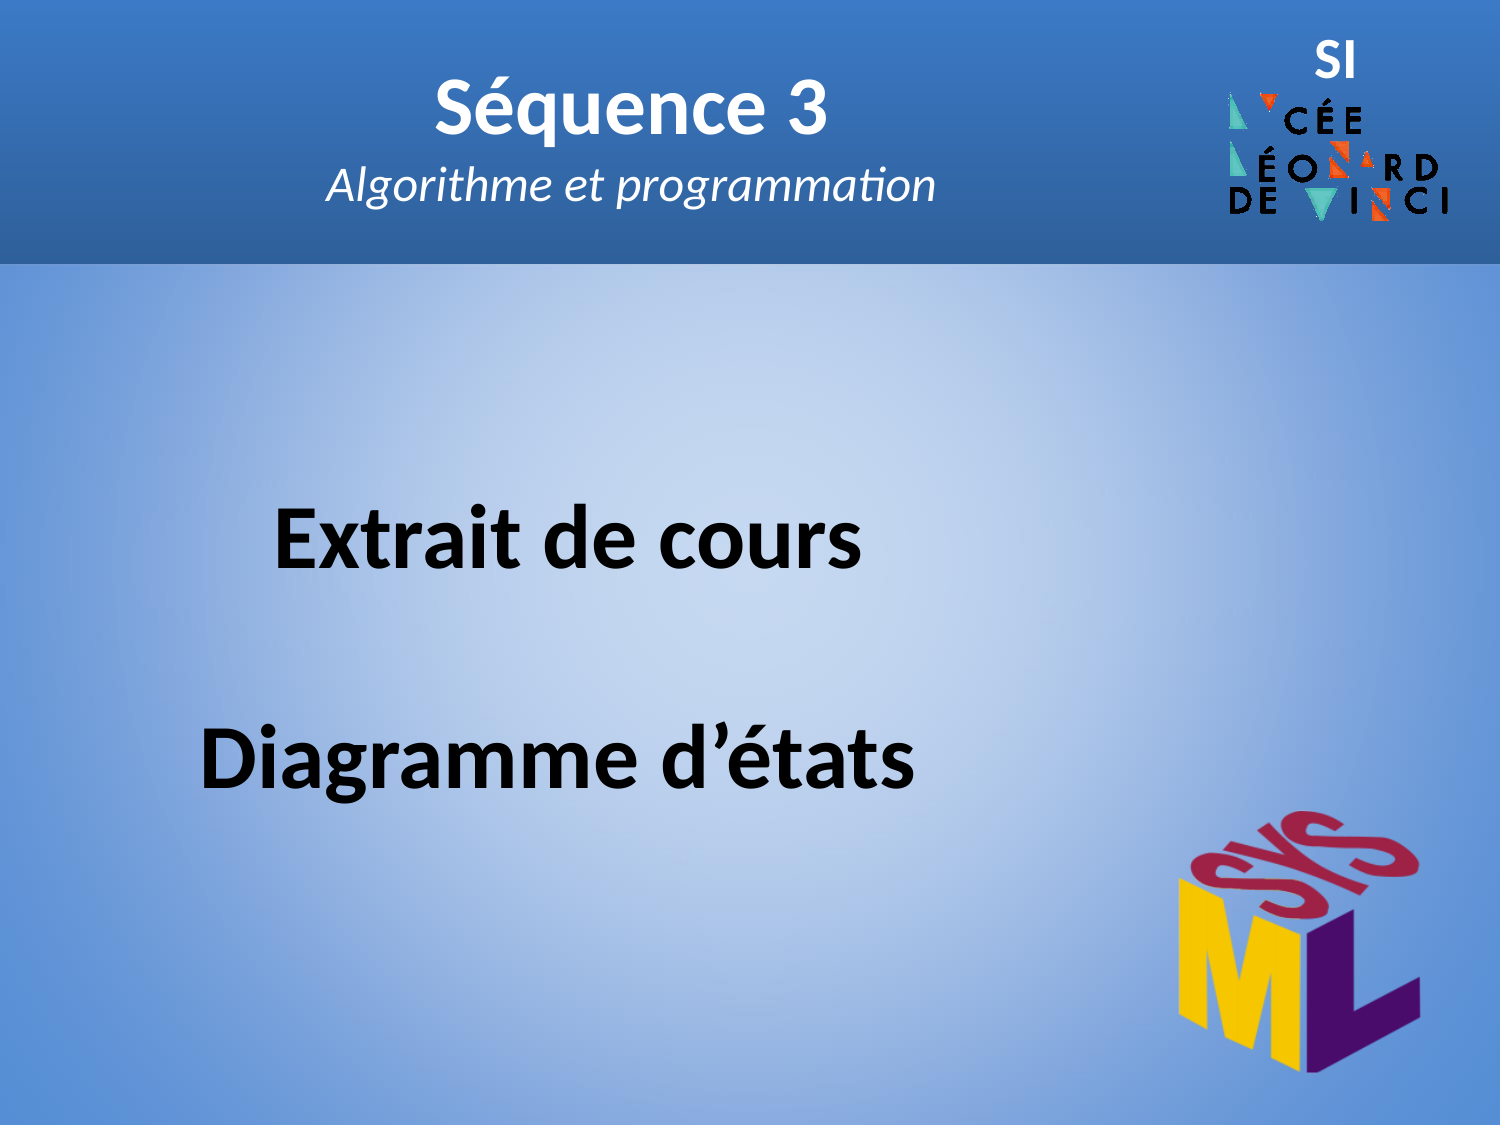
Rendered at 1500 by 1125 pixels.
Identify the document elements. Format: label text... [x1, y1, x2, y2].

title Séquence 3 Algorithme et programmation [0, 0, 1500, 264]
text_box SI [1226, 12, 1447, 87]
picture [0, 264, 1500, 1125]
picture [1224, 87, 1450, 224]
text_box Extrait de cours Diagramme d’états [0, 469, 1137, 973]
